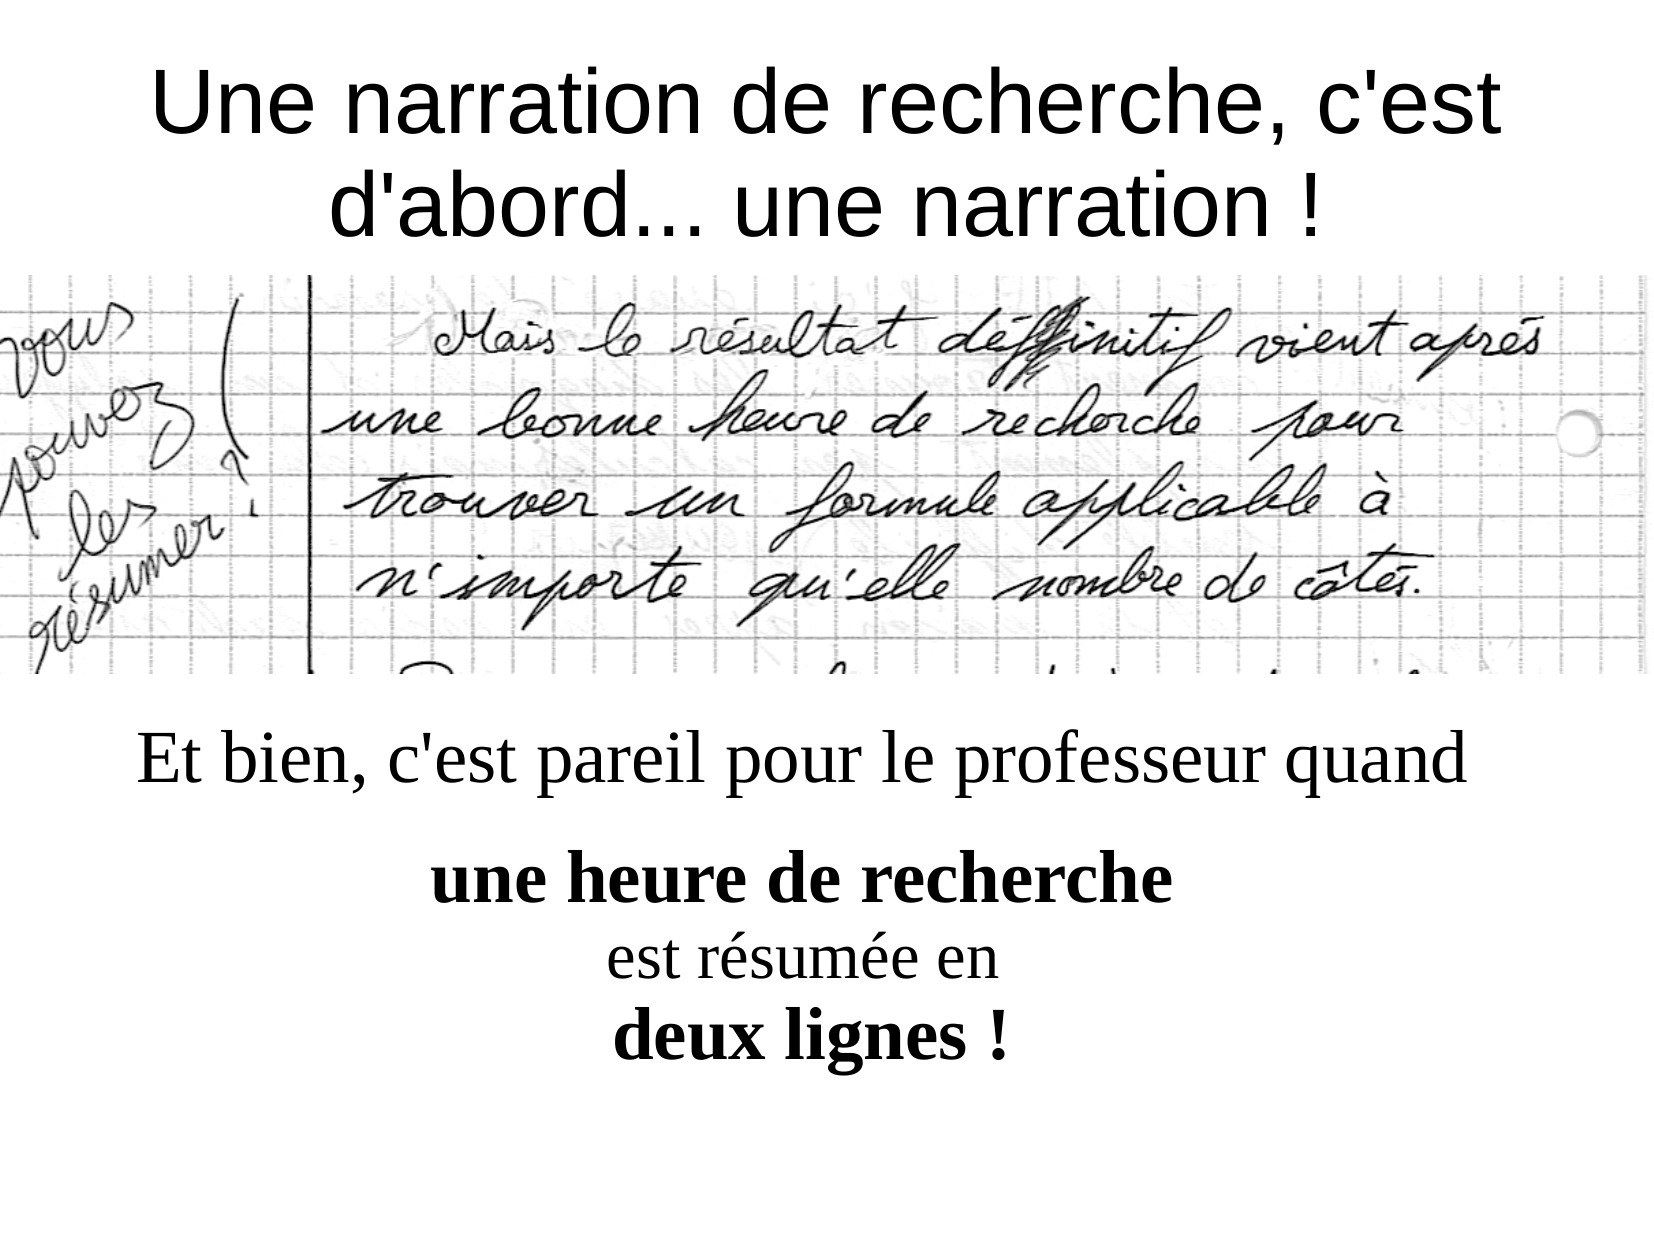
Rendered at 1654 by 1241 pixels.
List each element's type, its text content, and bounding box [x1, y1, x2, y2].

title Une narration de recherche, c'est d'abord... une narration ! [82, 49, 1571, 257]
text_box Et bien, c'est pareil pour le professeur quand une heure de recherche est résumée en deux lignes ! [29, 708, 1595, 1133]
picture [0, 275, 1654, 674]
